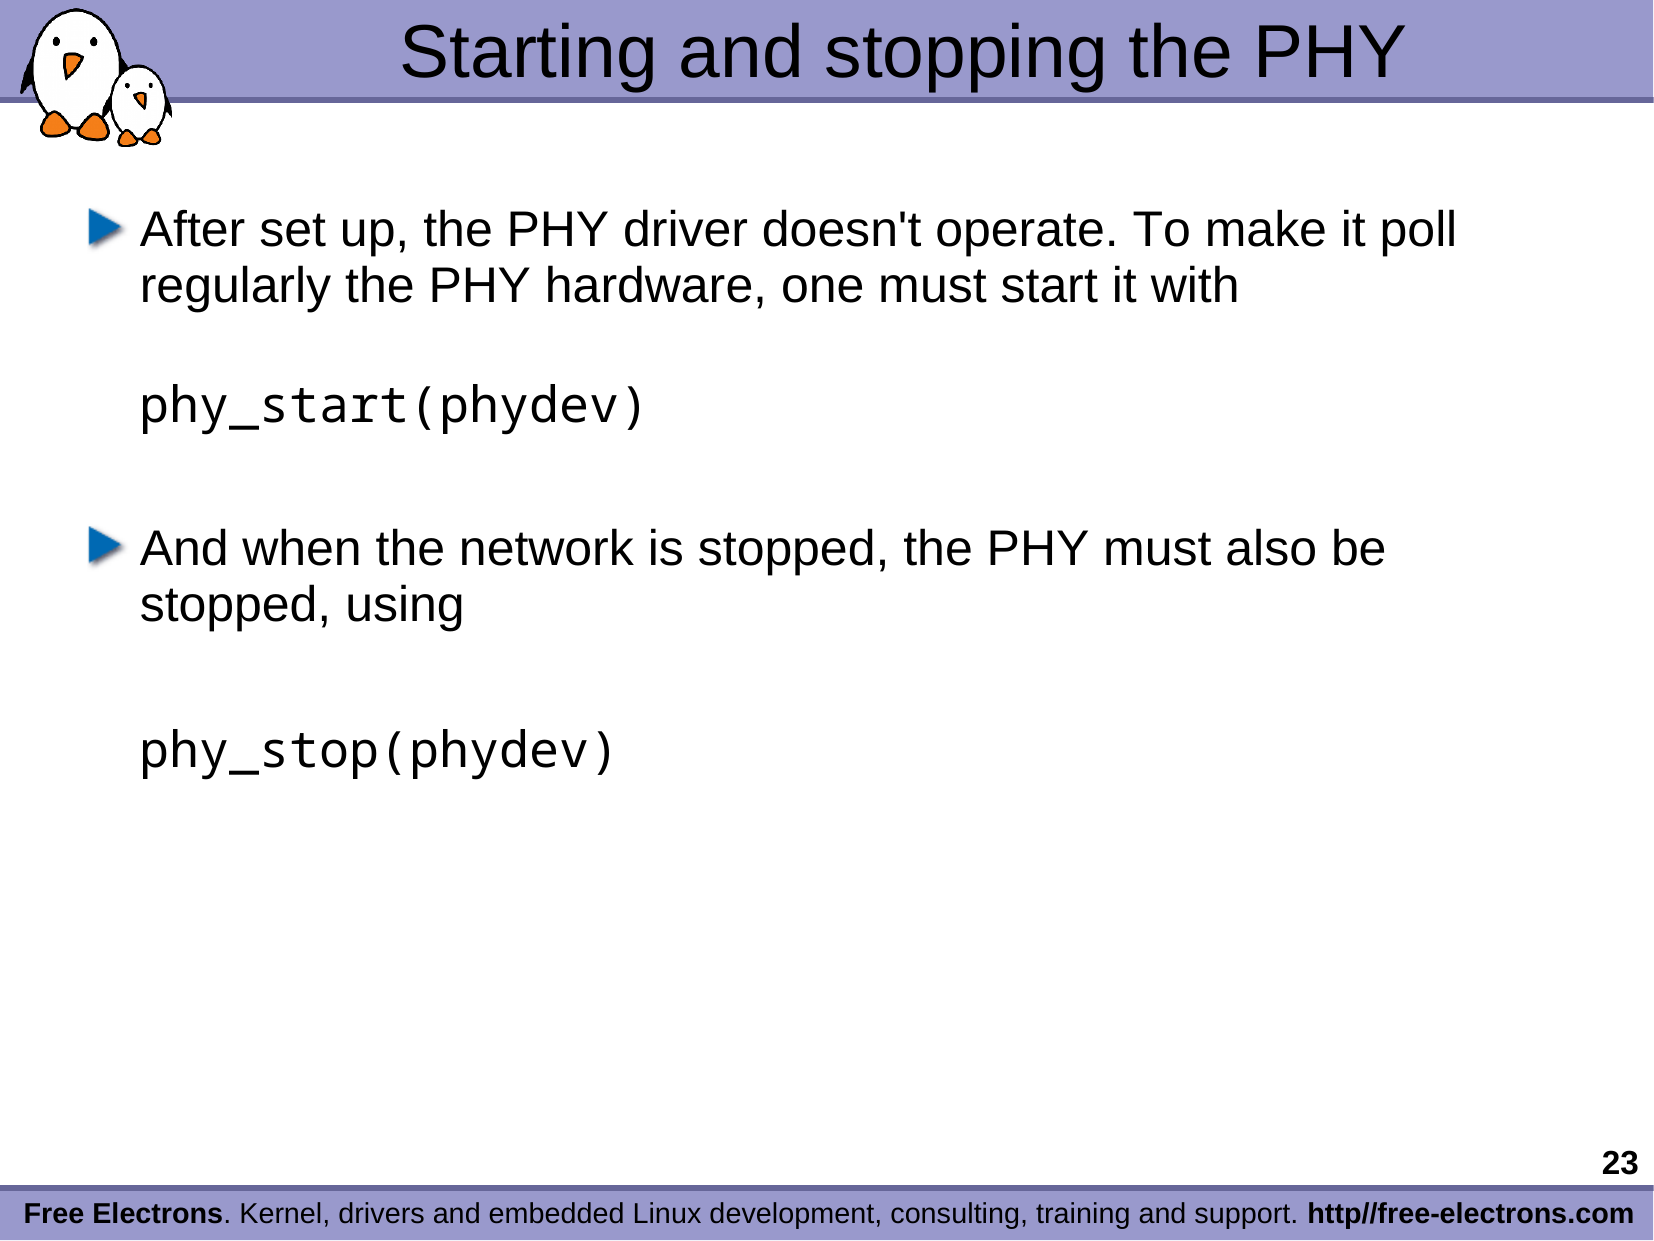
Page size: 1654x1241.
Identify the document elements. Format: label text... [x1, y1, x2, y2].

list After set up, the PHY driver doesn't operate. To make it poll regularly the PHY hardware, one must start it with phy_start(phydev) And when the network is stopped, the PHY must also be stopped, using phy_stop(phydev) [68, 201, 1592, 1118]
title Starting and stopping the PHY [178, 4, 1631, 98]
picture [20, 8, 172, 147]
